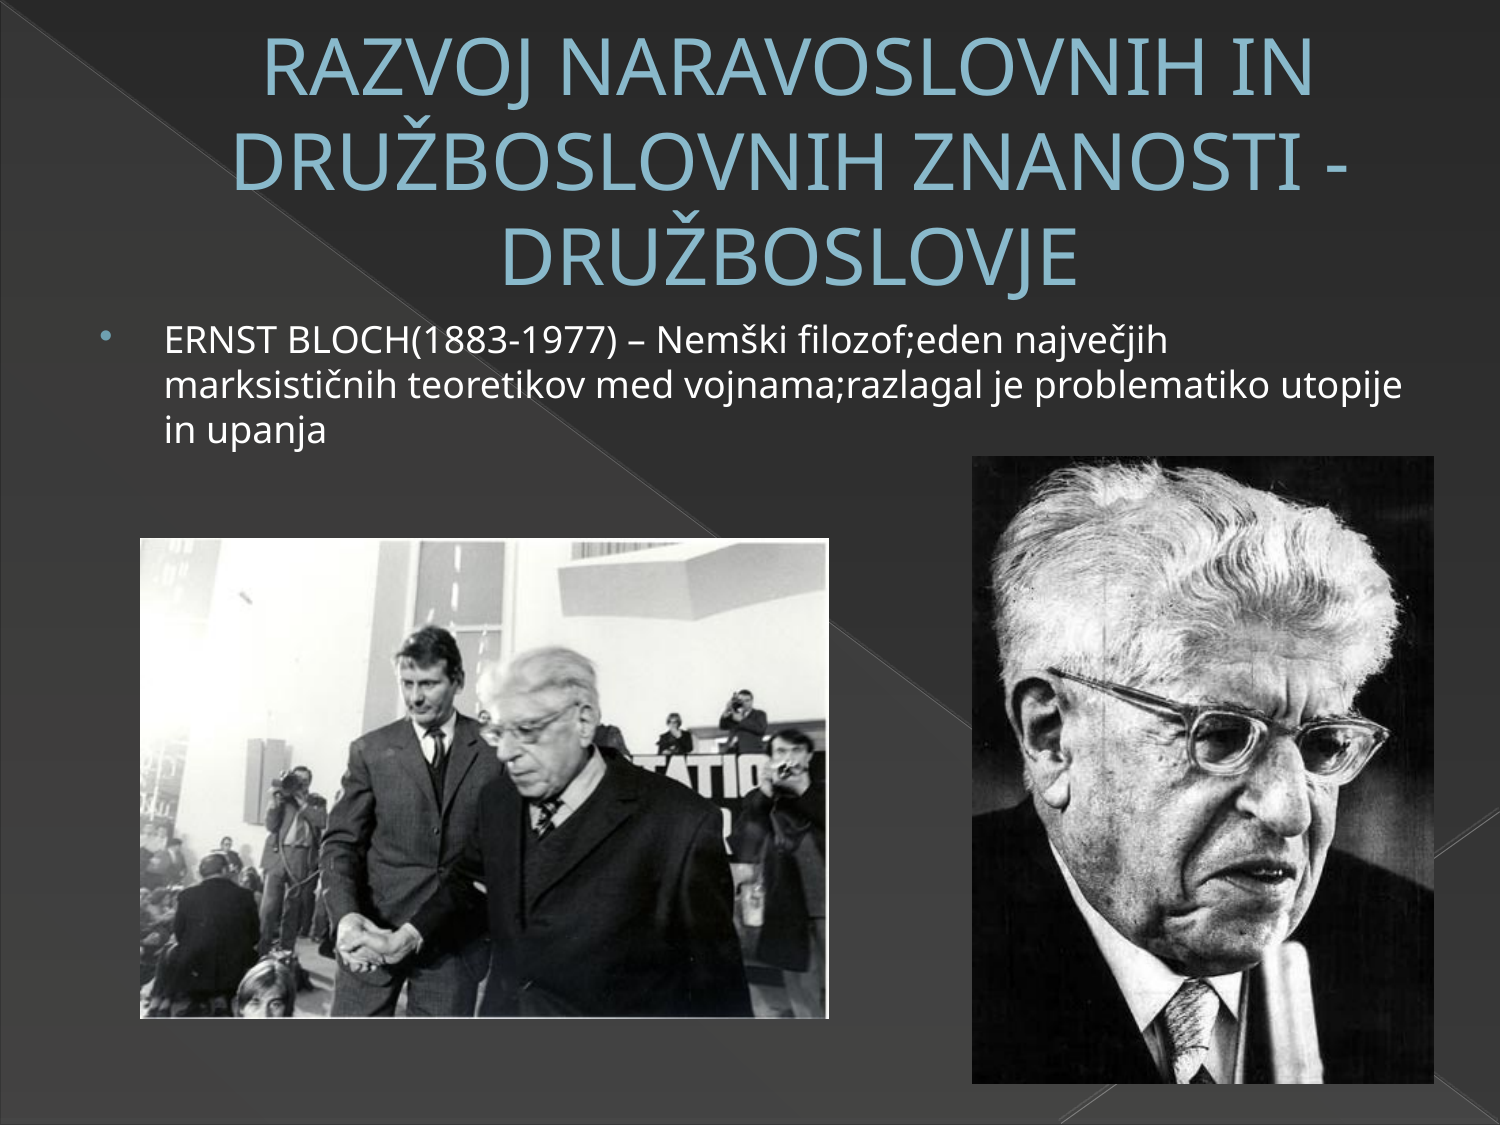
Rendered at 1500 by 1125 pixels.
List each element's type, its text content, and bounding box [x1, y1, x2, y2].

title RAZVOJ NARAVOSLOVNIH IN DRUŽBOSLOVNIH ZNANOSTI - DRUŽBOSLOVJE [75, 43, 1425, 274]
picture [140, 538, 829, 1019]
list ERNST BLOCH(1883-1977) – Nemški filozof;eden največjih marksističnih teoretikov med vojnama;razlagal je problematiko utopije in upanja [75, 308, 1425, 1059]
picture [972, 456, 1434, 1084]
